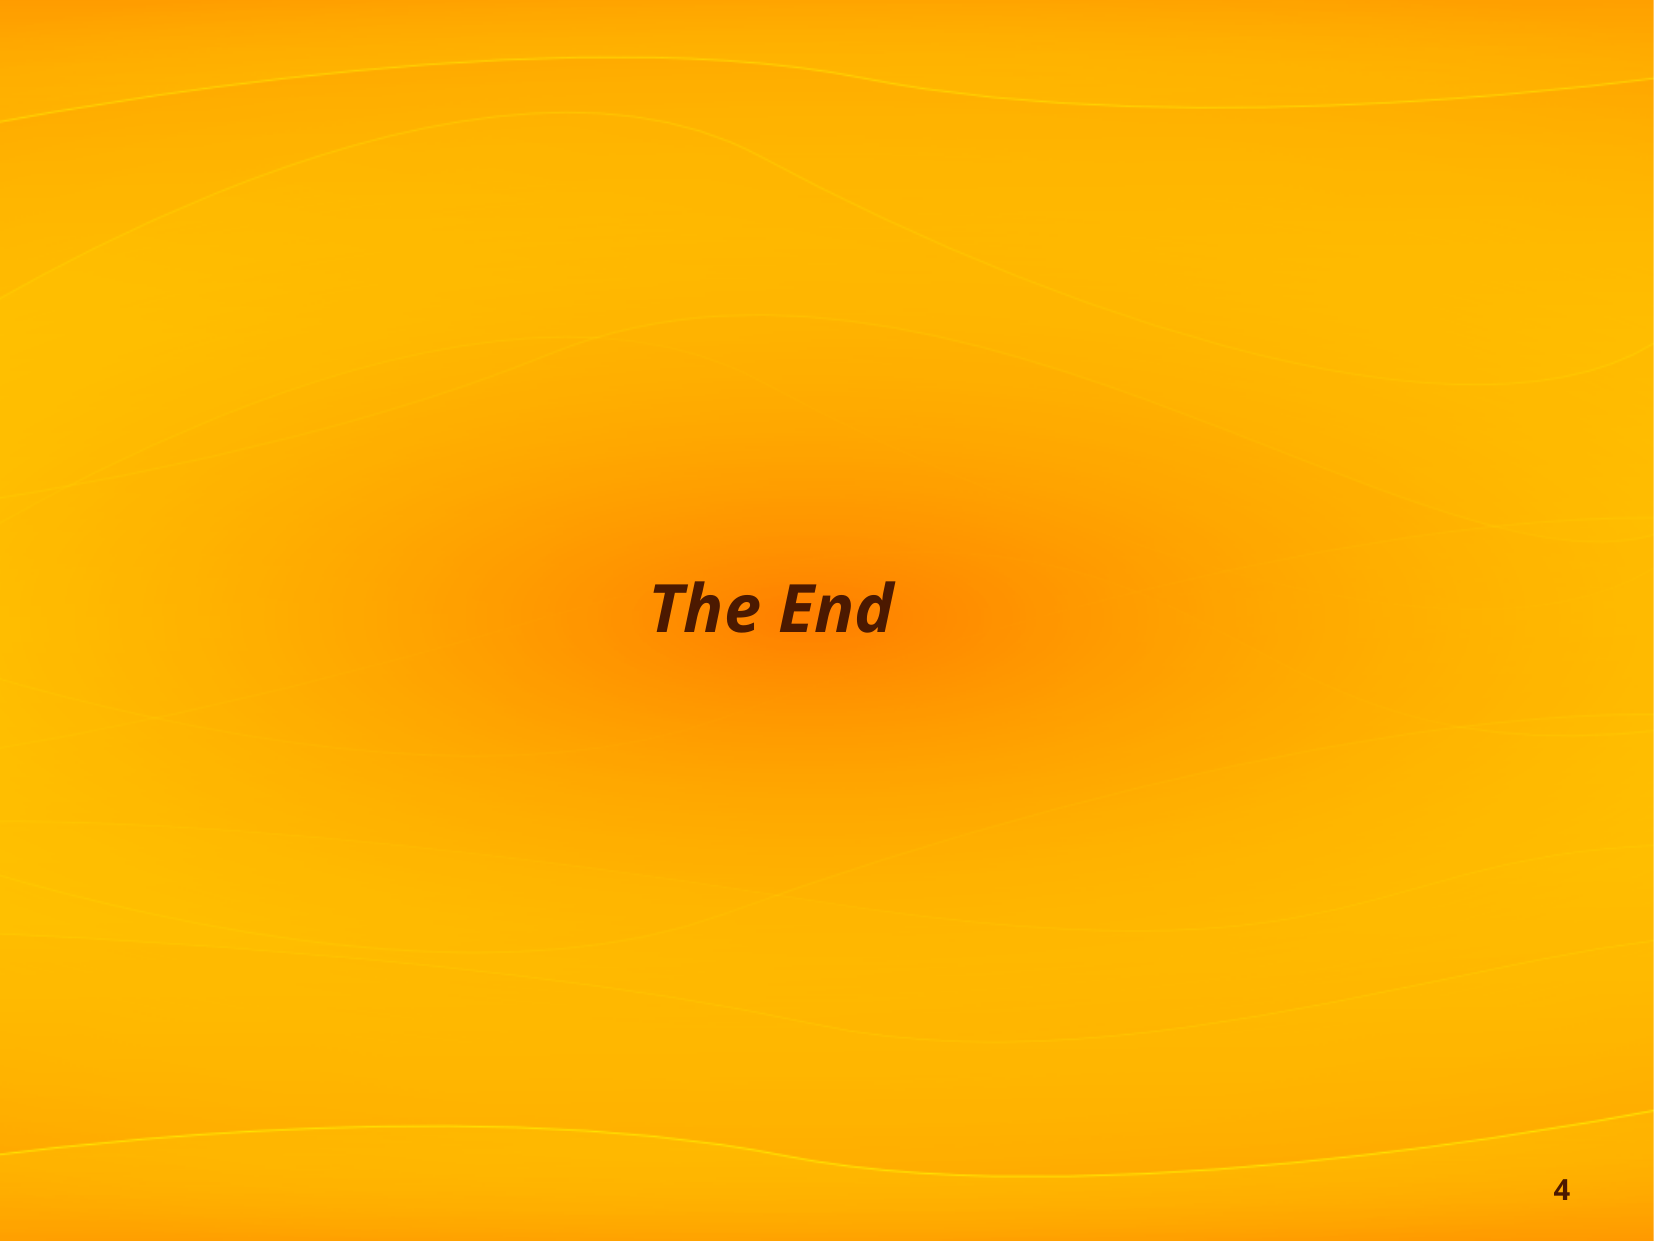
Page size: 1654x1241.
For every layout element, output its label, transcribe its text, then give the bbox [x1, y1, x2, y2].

picture [0, 0, 1654, 1241]
text_box The End [633, 558, 963, 655]
